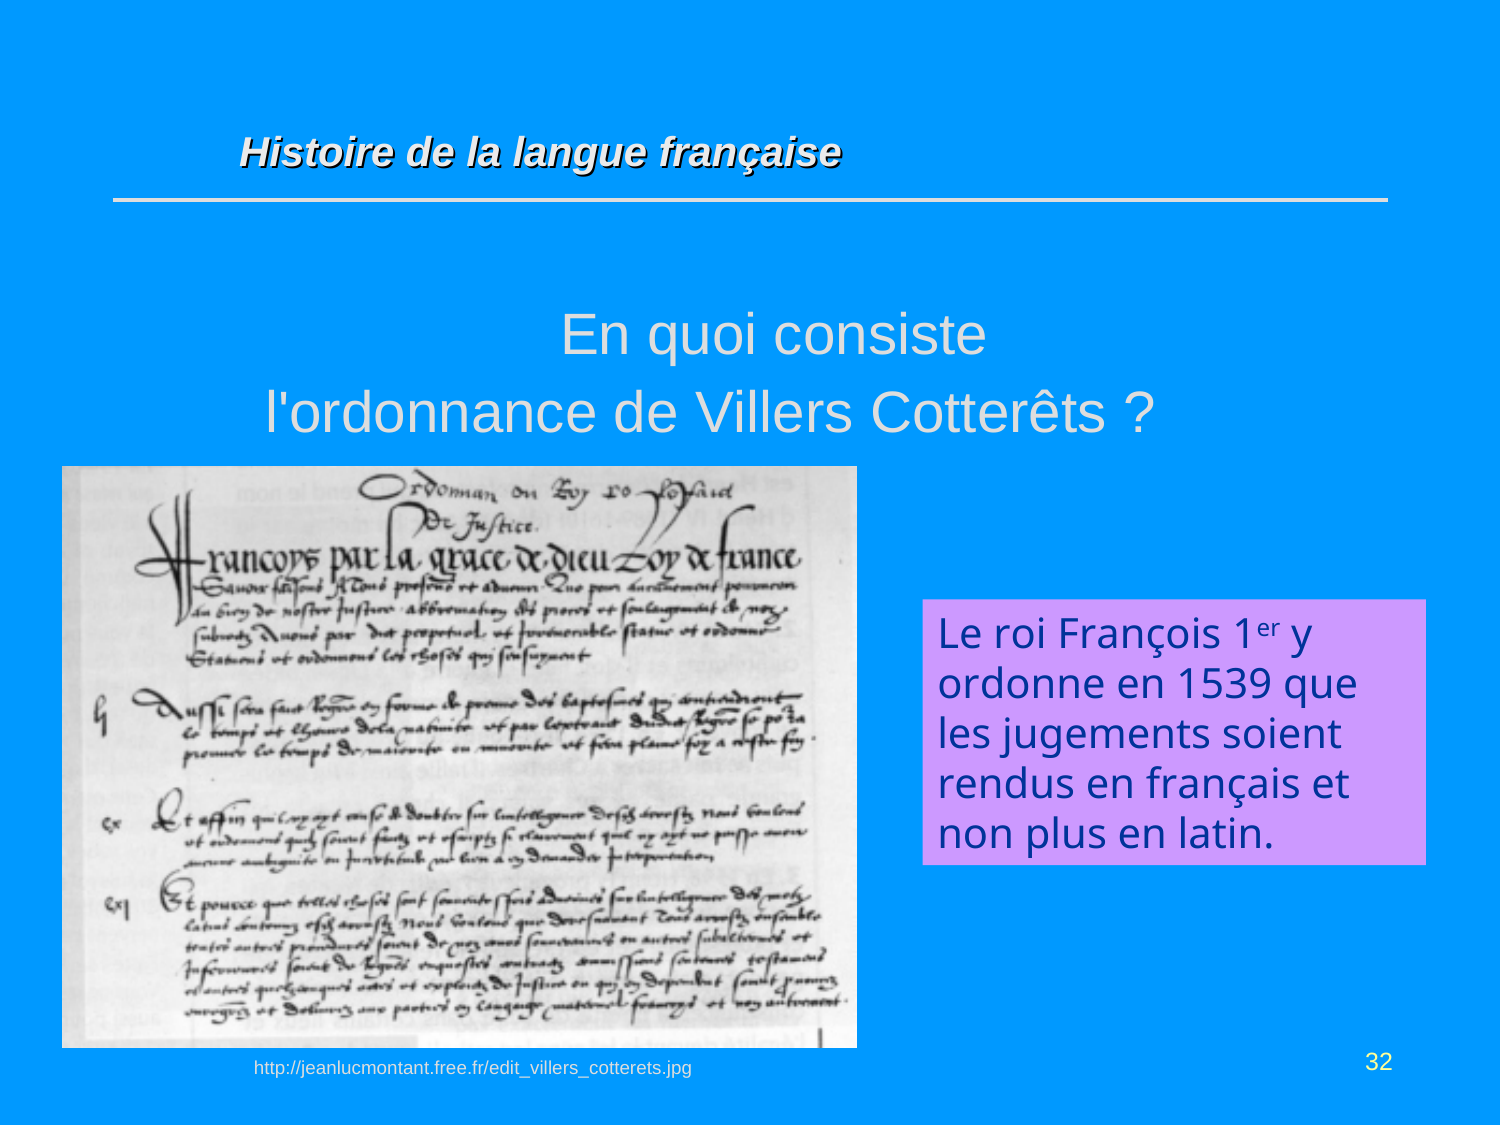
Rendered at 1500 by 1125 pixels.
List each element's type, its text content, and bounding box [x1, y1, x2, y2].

picture [62, 466, 857, 1047]
text_box Le roi François 1er y ordonne en 1539 que les jugements soient rendus en français et non plus en latin. [922, 599, 1426, 866]
text_box Histoire de la langue française [224, 116, 858, 183]
text_box http://jeanlucmontant.free.fr/edit_villers_cotterets.jpg [62, 1047, 884, 1086]
text_box En quoi consiste l'ordonnance de Villers Cotterêts ? [161, 288, 1388, 454]
